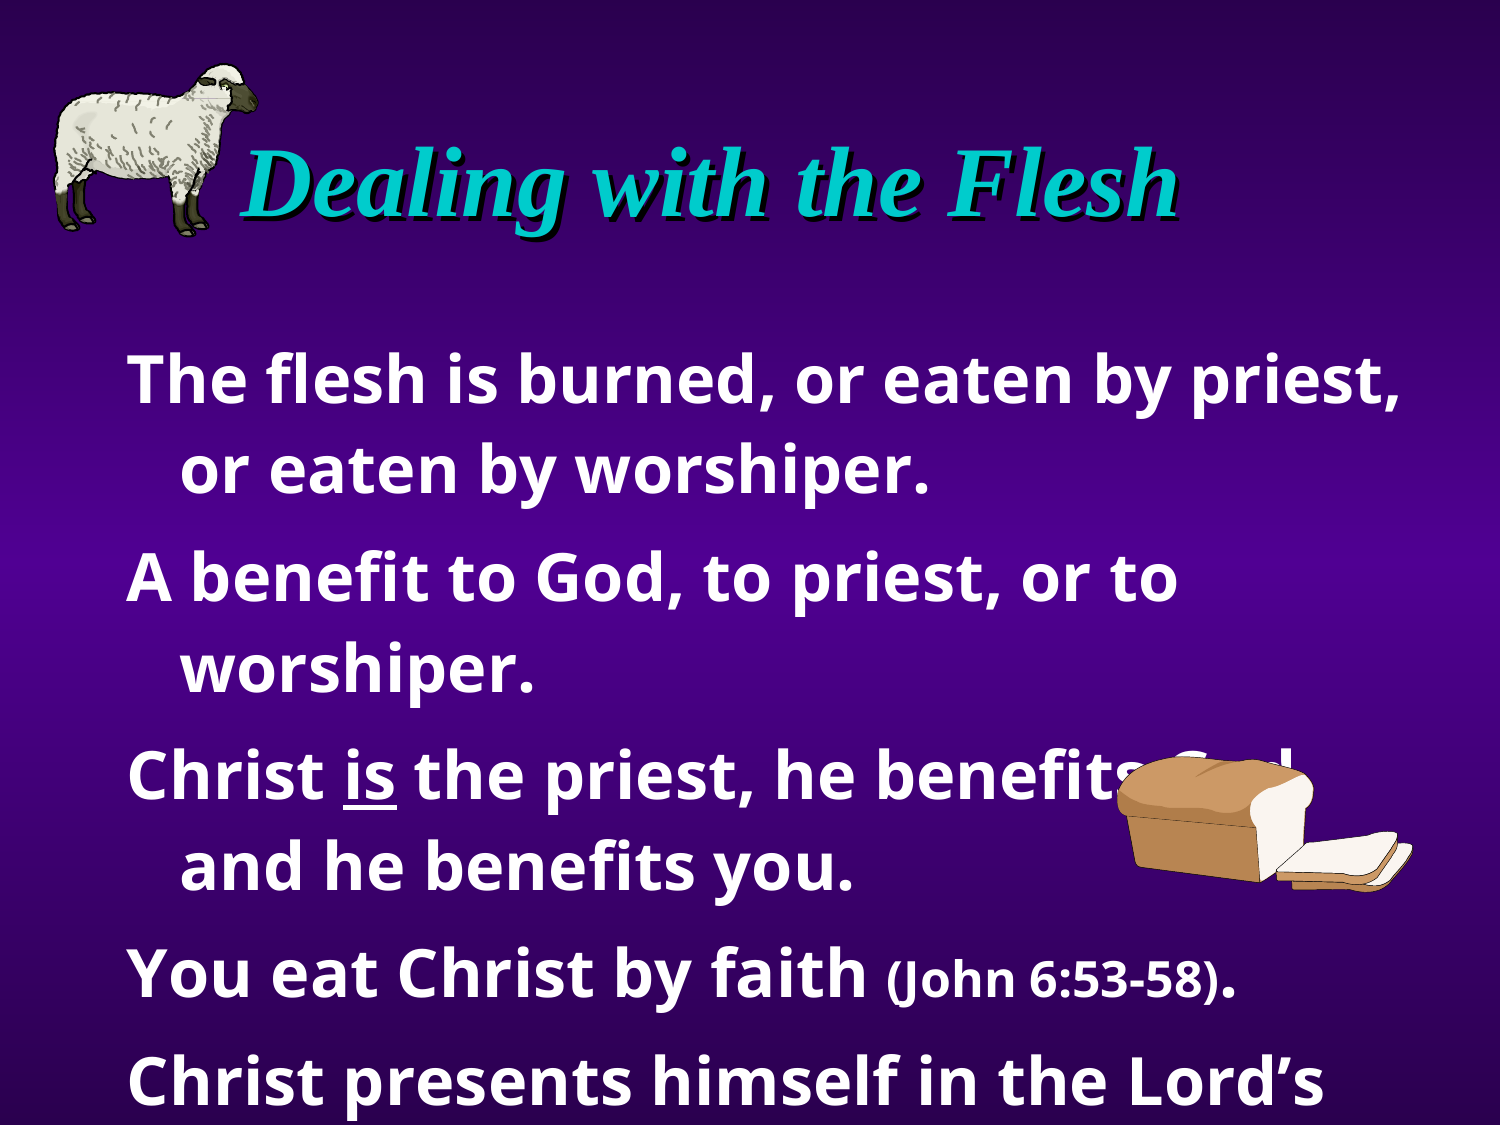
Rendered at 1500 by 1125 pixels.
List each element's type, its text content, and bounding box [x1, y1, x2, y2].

list The flesh is burned, or eaten by priest, or eaten by worshiper. A benefit to God, to priest, or to worshiper. Christ is the priest, he benefits God, and he benefits you. You eat Christ by faith (John 6:53-58). Christ presents himself in the Lord’s Supper. [112, 324, 1438, 1125]
picture [1114, 754, 1416, 895]
title Dealing with the Flesh [224, 78, 1388, 288]
